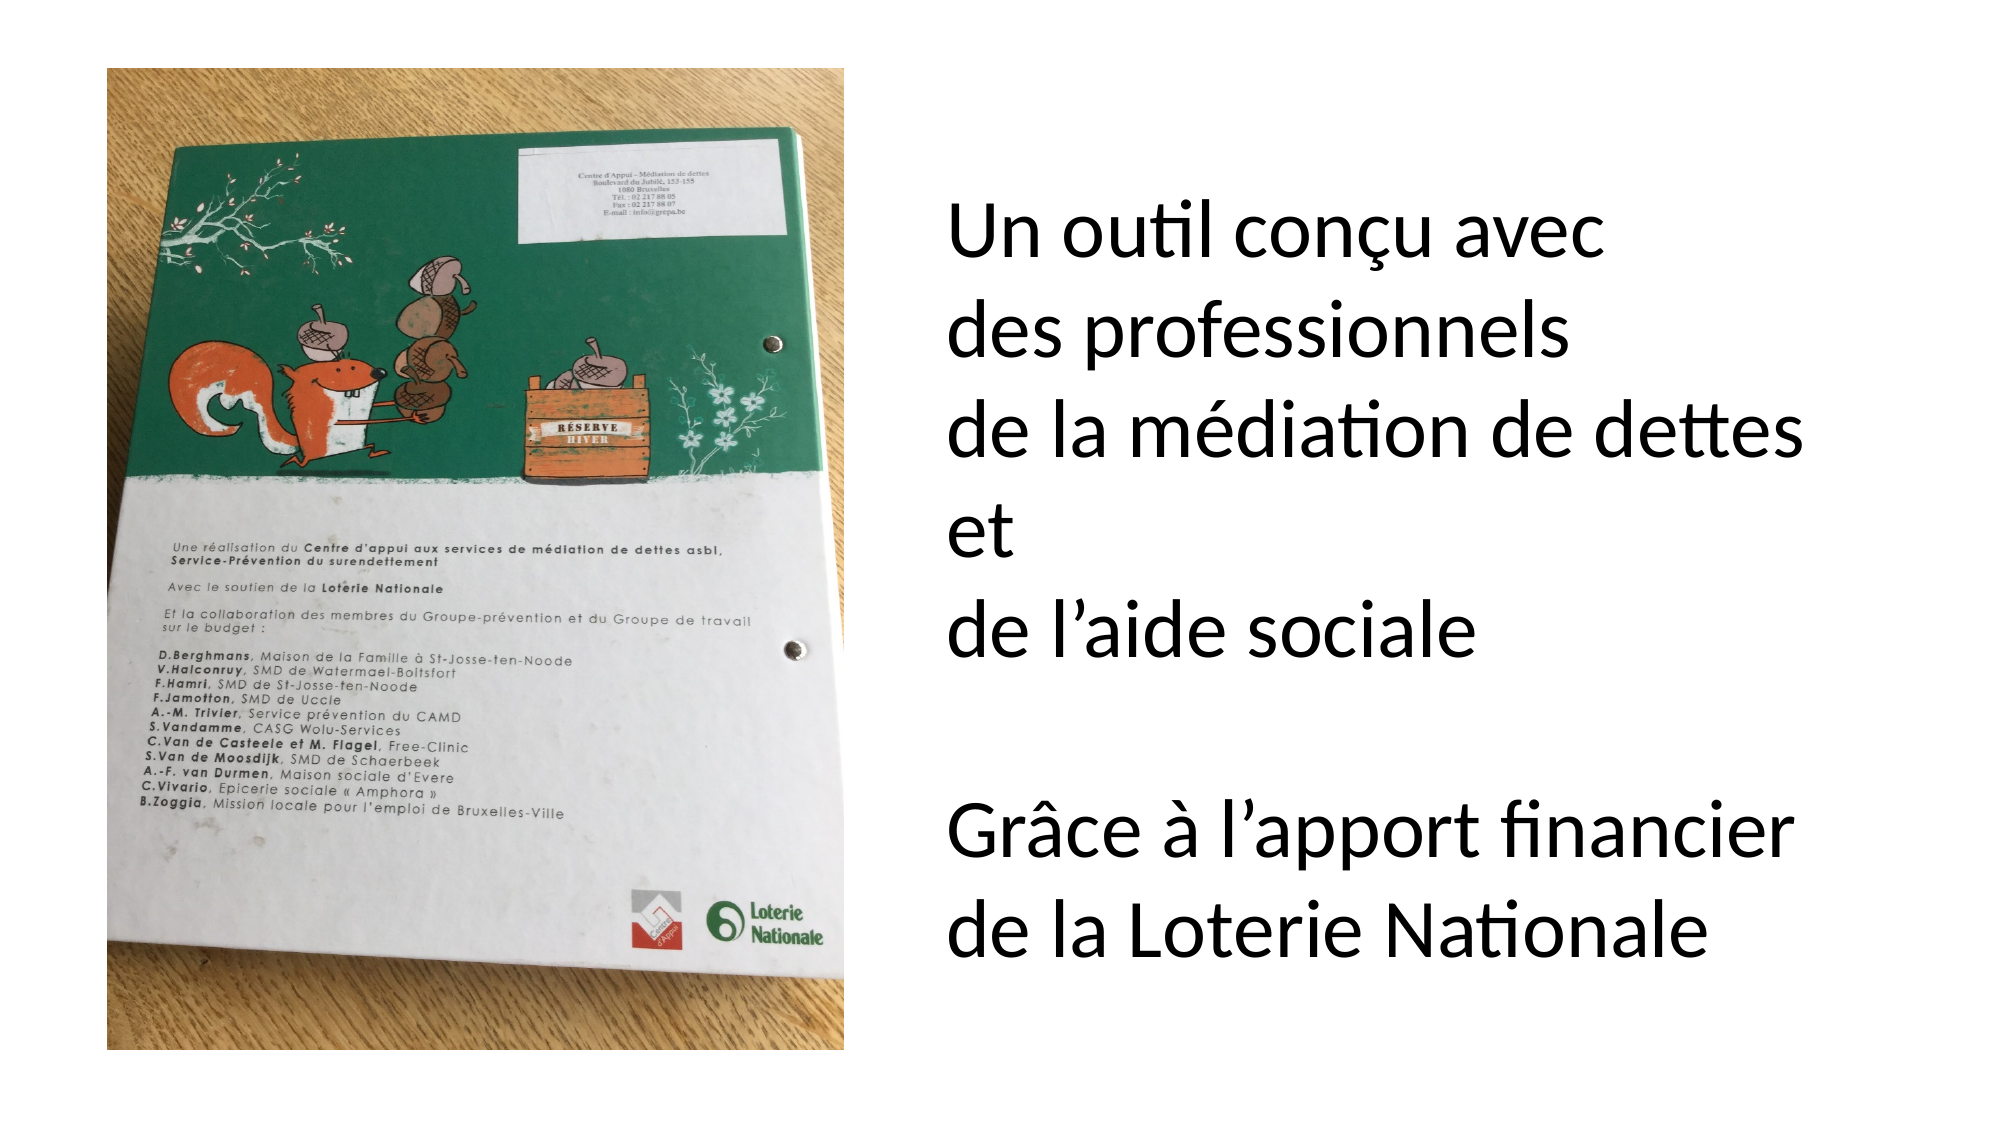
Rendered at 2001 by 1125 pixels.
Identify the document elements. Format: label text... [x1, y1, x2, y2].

text_box Un outil conçu avec des professionnels de la médiation de dettes et de l’aide sociale Grâce à l’apport financier de la Loterie Nationale [931, 167, 1850, 991]
picture [107, 68, 844, 1051]
